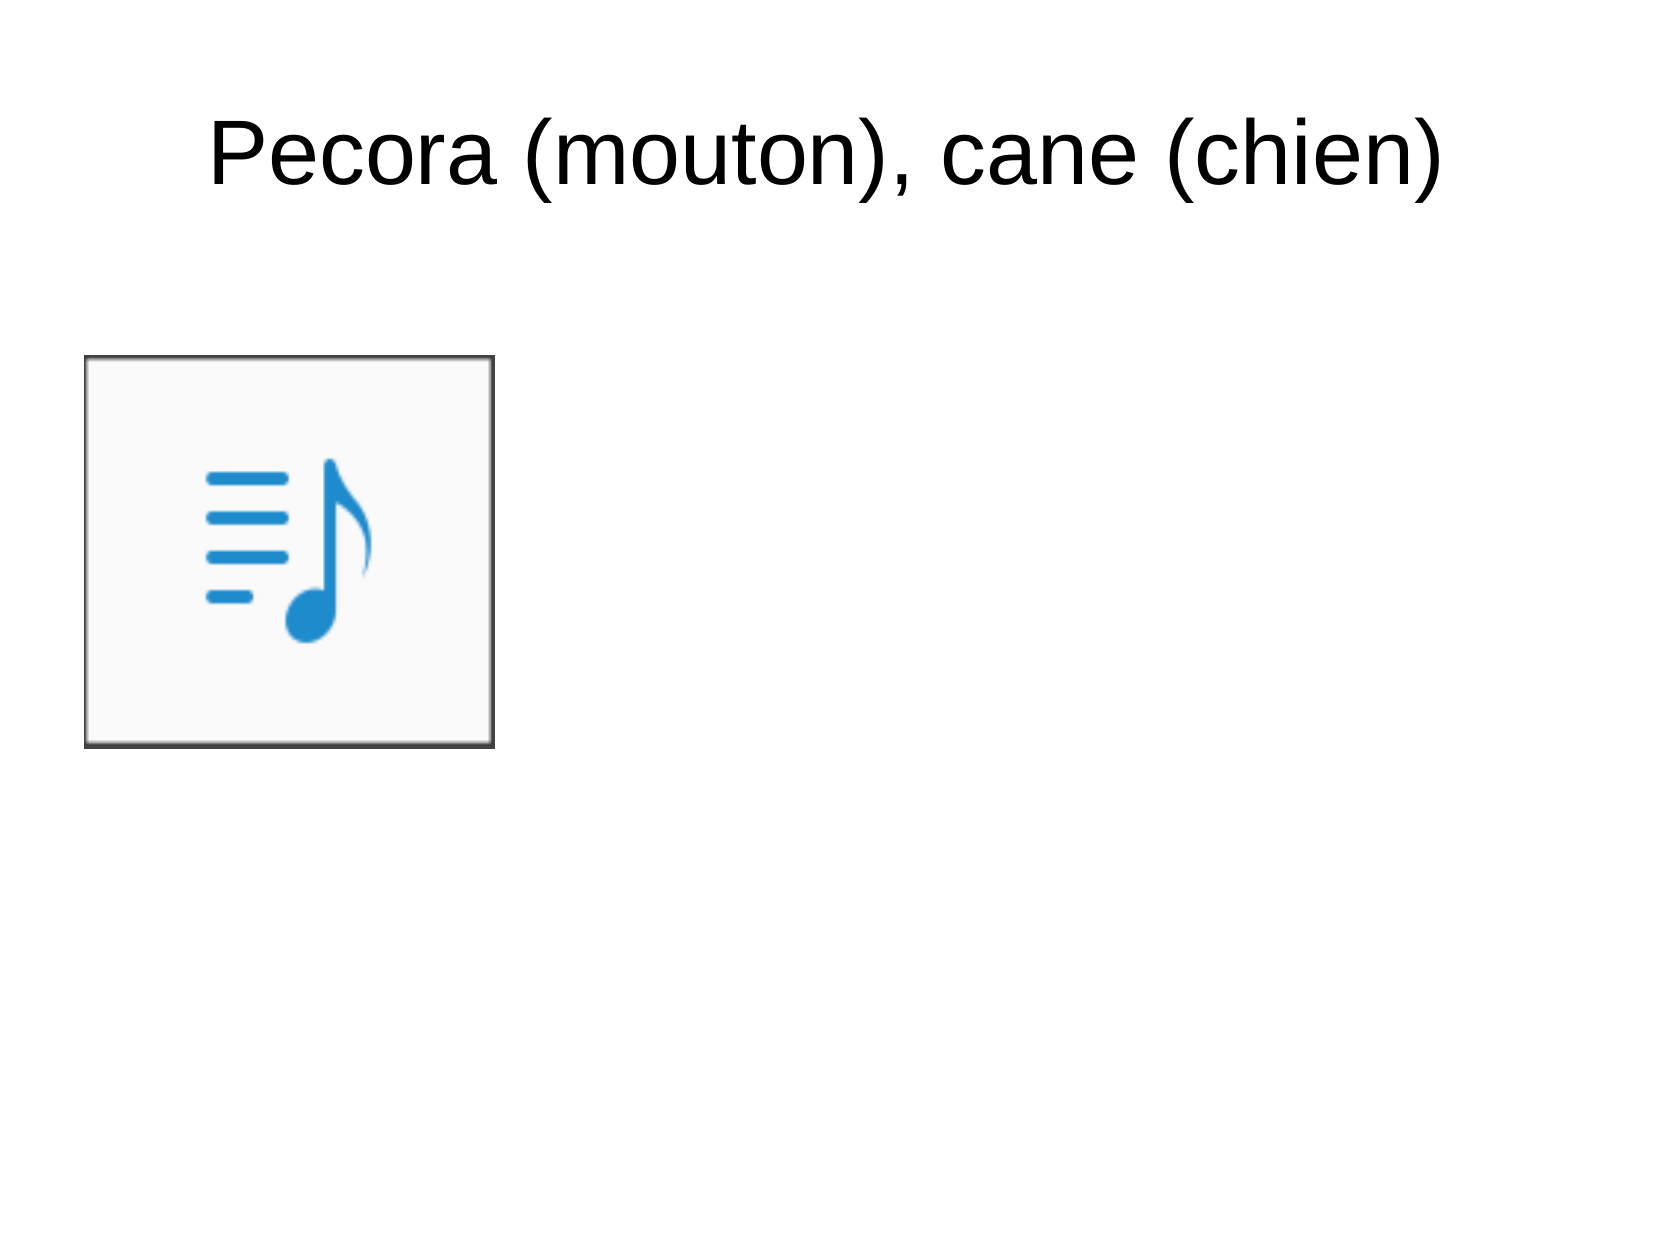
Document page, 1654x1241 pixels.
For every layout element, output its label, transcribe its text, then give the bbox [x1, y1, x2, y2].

text_box [82, 354, 497, 750]
title Pecora (mouton), cane (chien) [82, 49, 1571, 257]
